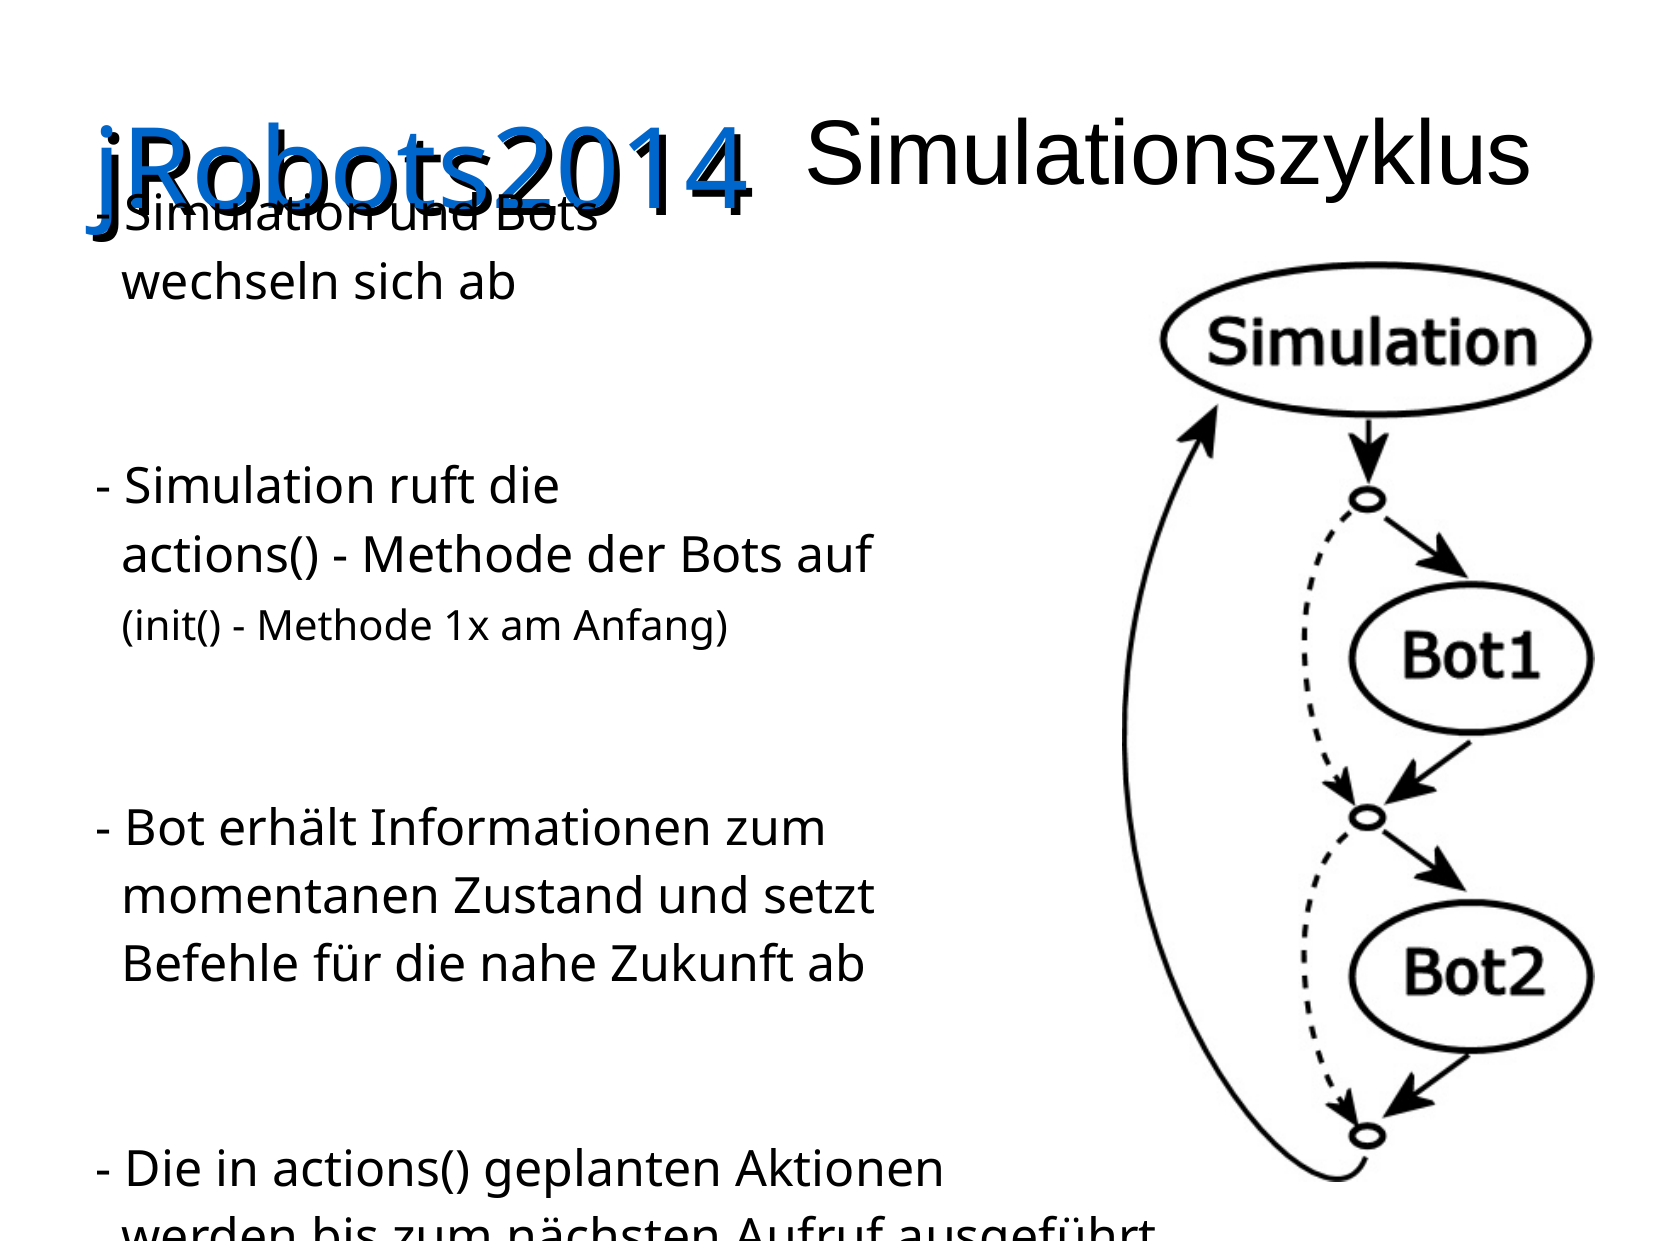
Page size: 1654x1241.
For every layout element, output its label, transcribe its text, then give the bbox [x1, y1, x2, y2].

title Simulationszyklus [767, 49, 1571, 257]
subtitle - Simulation und Bots wechseln sich ab - Simulation ruft die actions() - Methode der Bots auf (init() - Methode 1x am Anfang) - Bot erhält Informationen zum momentanen Zustand und setzt Befehle für die nahe Zukunft ab - Die in actions() geplanten Aktionen werden bis zum nächsten Aufruf ausgeführt [82, 257, 1595, 1190]
